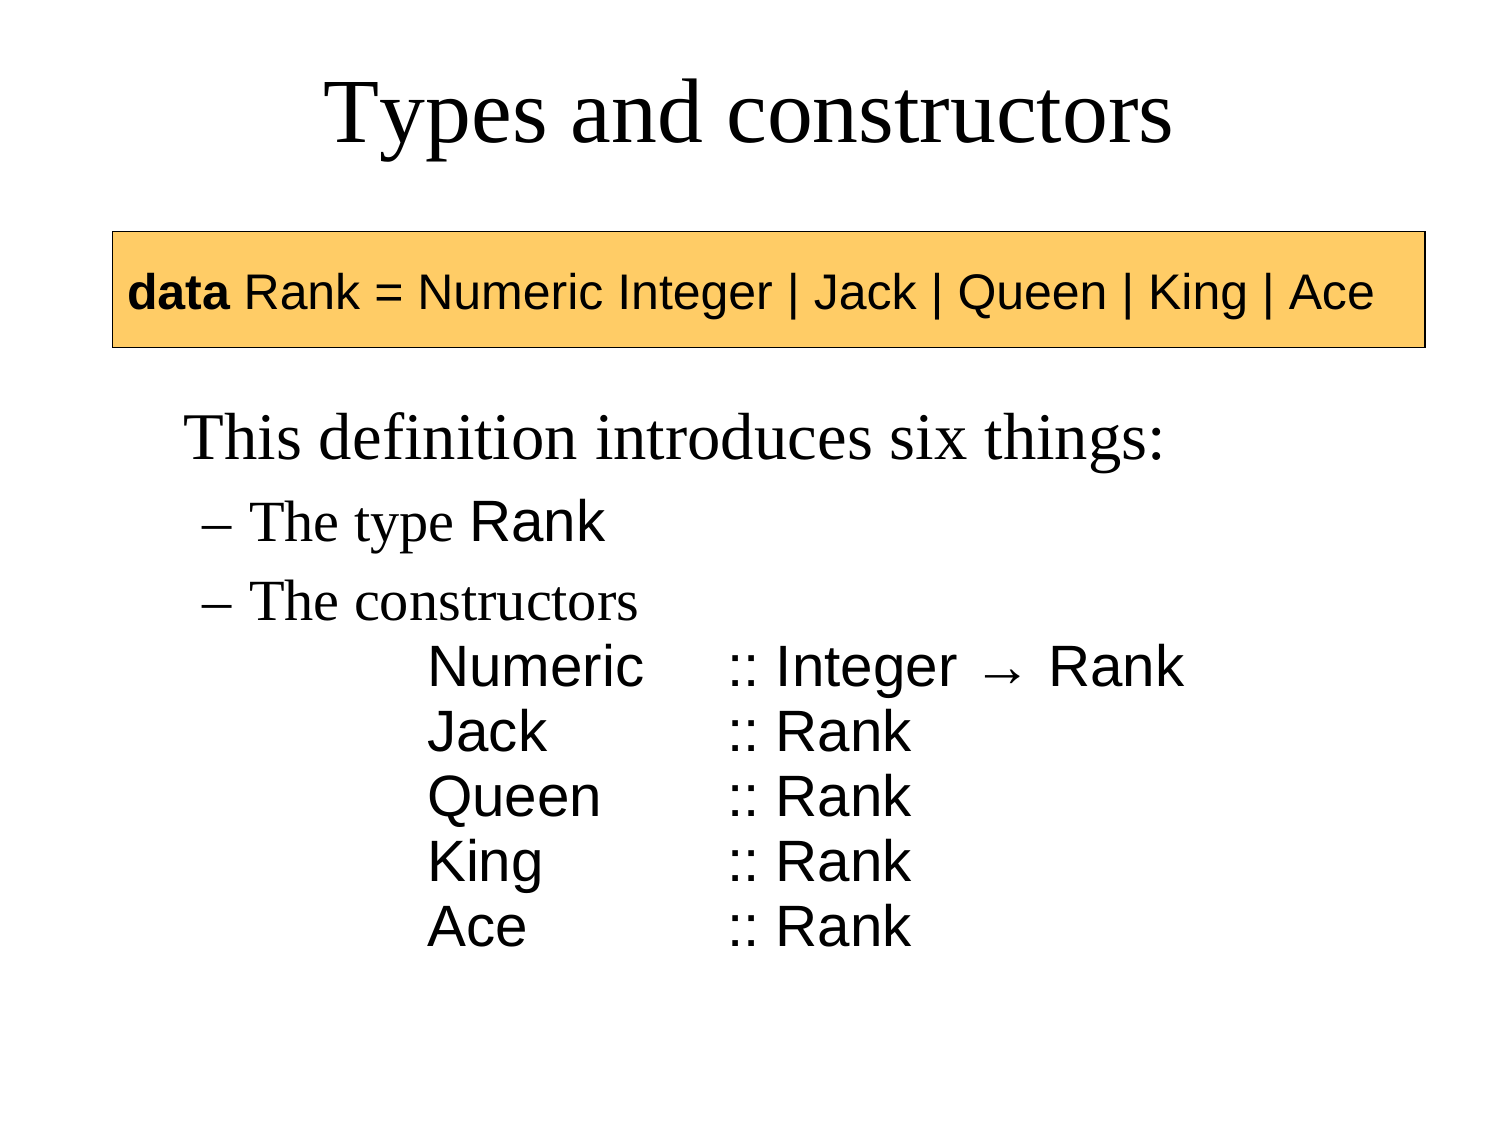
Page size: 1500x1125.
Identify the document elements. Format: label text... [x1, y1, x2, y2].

text_box data Rank = Numeric Integer | Jack | Queen | King | Ace [112, 231, 1426, 348]
title Types and constructors [112, 17, 1388, 205]
list This definition introduces six things: The type Rank The constructors Numeric :: Integer → Rank Jack :: Rank Queen :: Rank King :: Rank Ace :: Rank [112, 392, 1388, 996]
